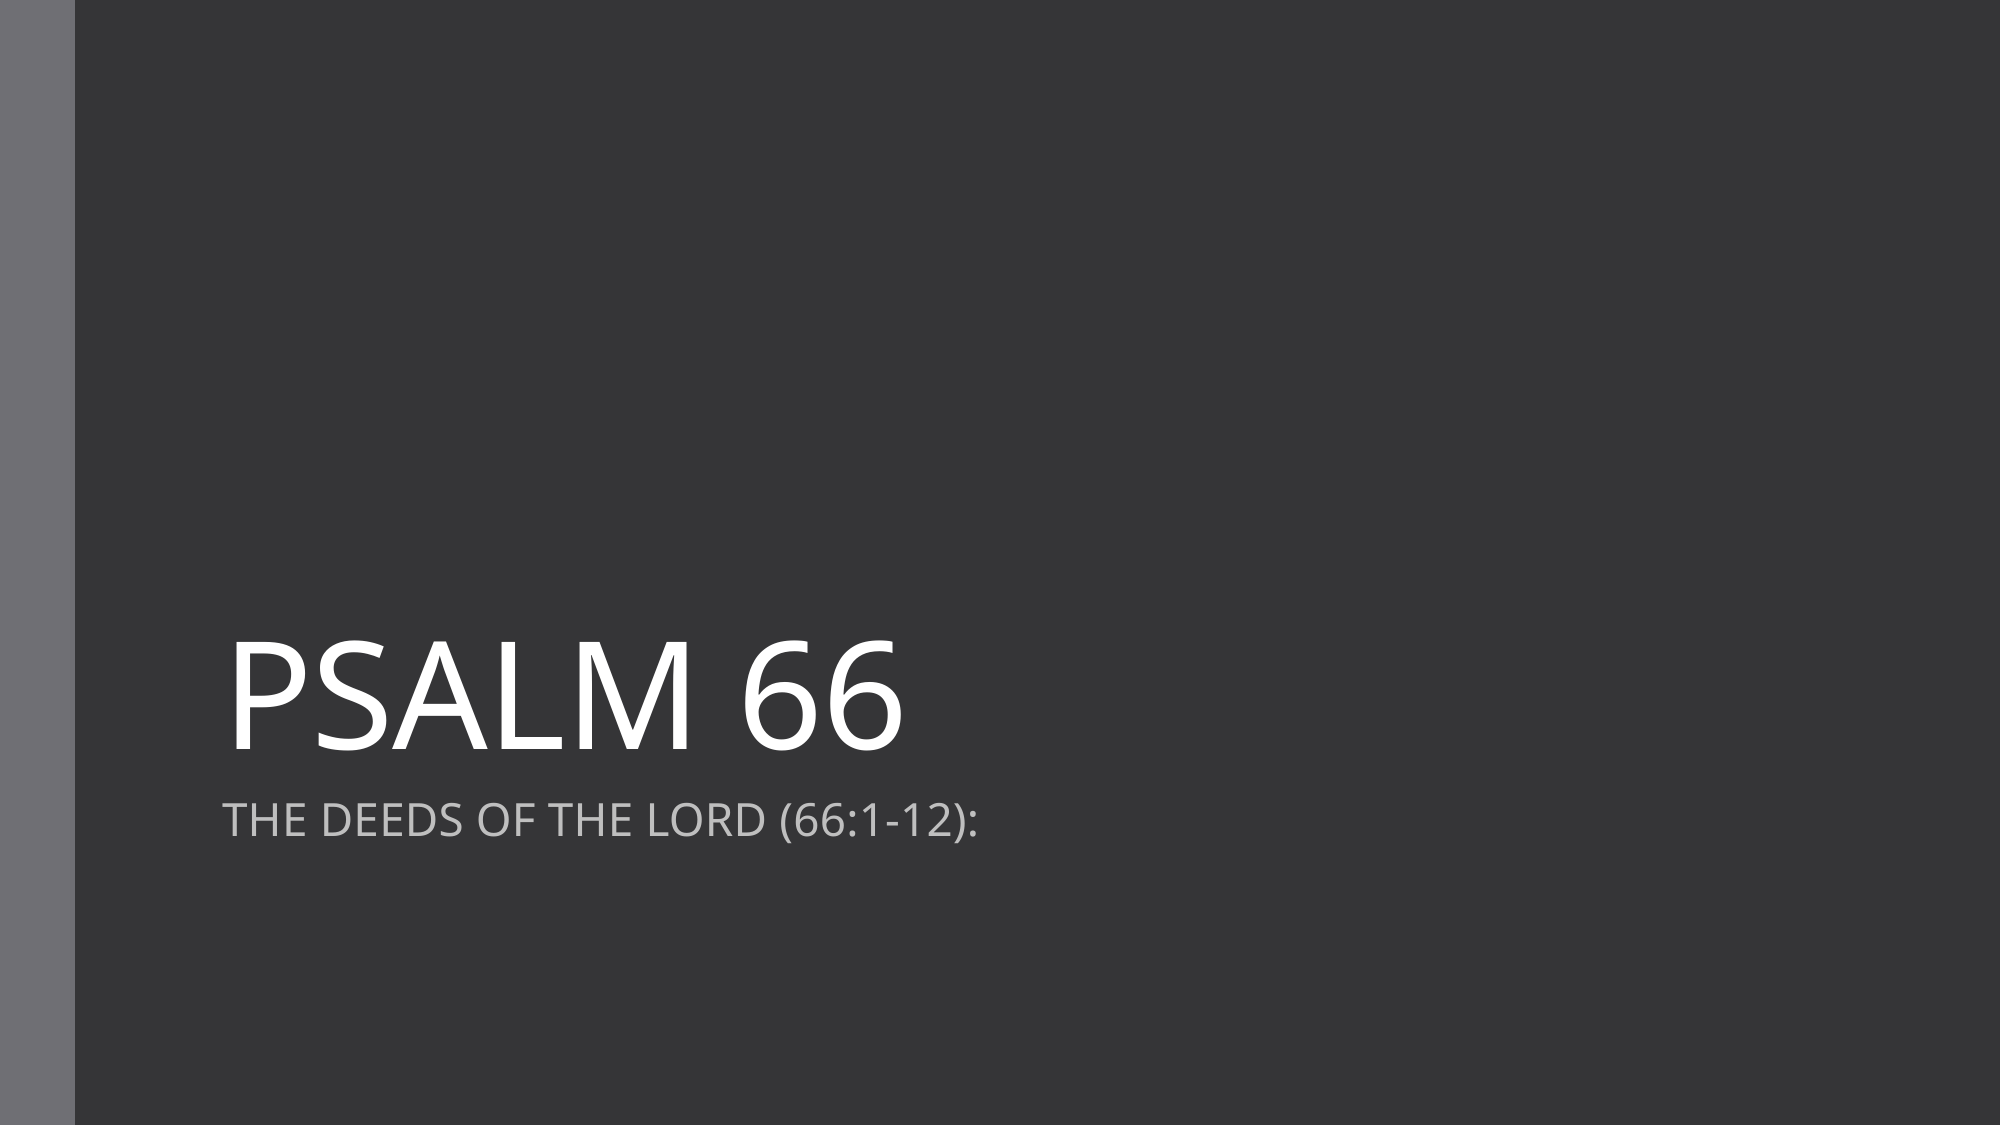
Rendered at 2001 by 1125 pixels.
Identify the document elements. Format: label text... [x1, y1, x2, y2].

title PSALM 66 [206, 124, 1752, 787]
subtitle THE DEEDS OF THE LORD (66:1-12): [206, 787, 1752, 1066]
